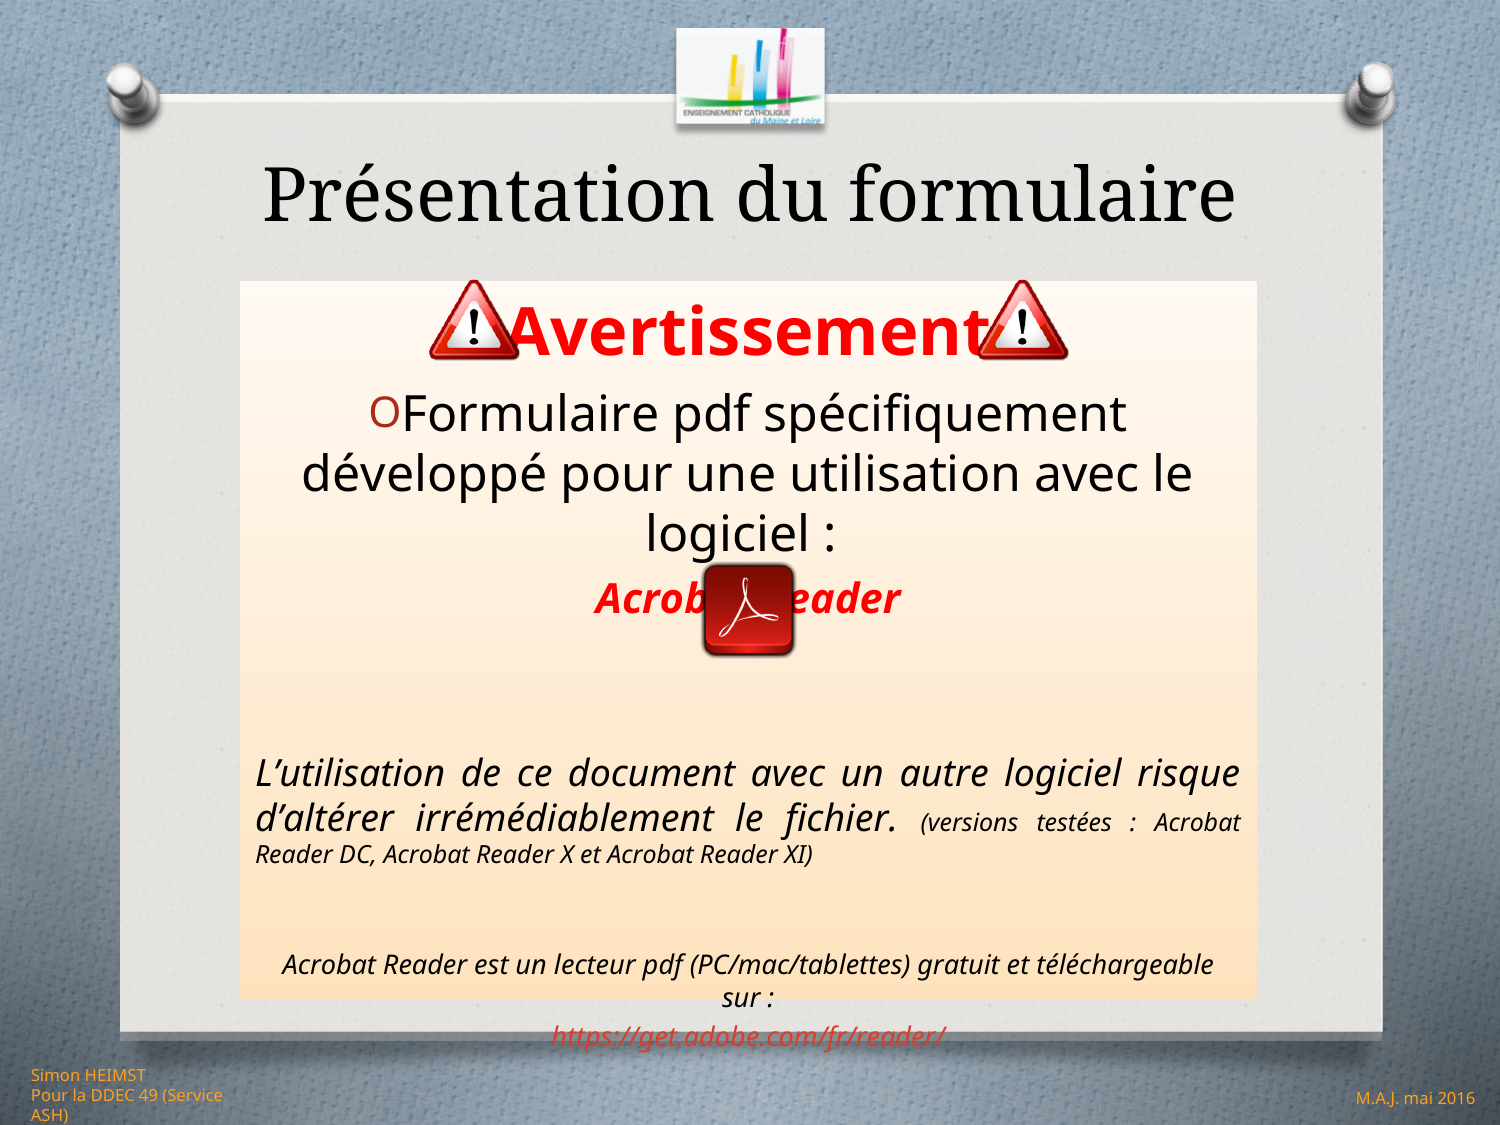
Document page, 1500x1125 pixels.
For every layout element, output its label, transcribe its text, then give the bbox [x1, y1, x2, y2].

text_box M.A.J. mai 2016 [1241, 1080, 1491, 1116]
title Présentation du formulaire [179, 92, 1323, 290]
text_box Simon HEIMST Pour la DDEC 49 (Service ASH) [16, 1056, 265, 1125]
picture [0, 0, 1500, 1125]
list Avertissement Formulaire pdf spécifiquement développé pour une utilisation avec le logiciel : Acrobat Reader L’utilisation de ce document avec un autre logiciel risque d’altérer irrémédiablement le fichier. (versions testées : Acrobat Reader DC, Acrobat Reader X et Acrobat Reader XI) Acrobat Reader est un lecteur pdf (PC/mac/tablettes) gratuit et téléchargeable sur : https://get.adobe.com/fr/reader/ [240, 281, 1257, 999]
